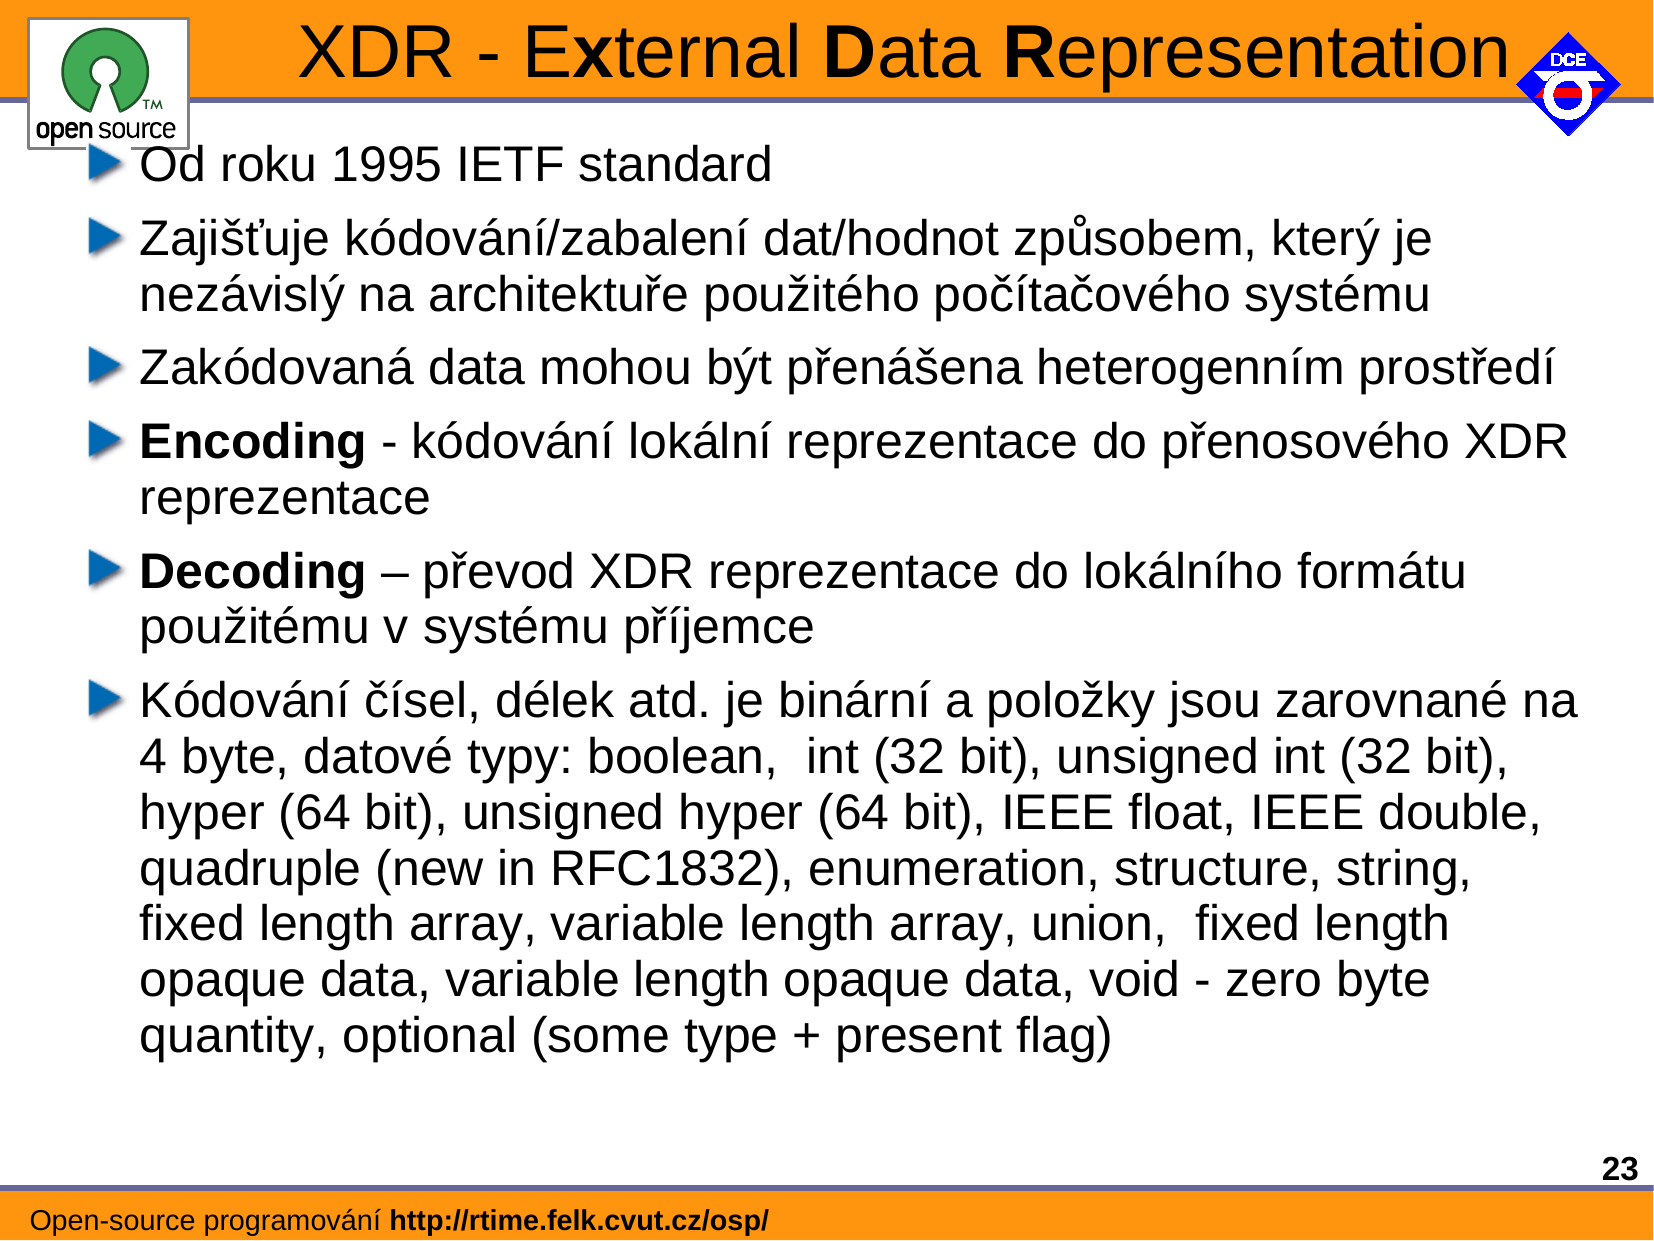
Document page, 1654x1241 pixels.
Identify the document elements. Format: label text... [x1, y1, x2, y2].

list Od roku 1995 IETF standard Zajišťuje kódování/zabalení dat/hodnot způsobem, který je nezávislý na architektuře použitého počítačového systému Zakódovaná data mohou být přenášena heterogenním prostředí Encoding - kódování lokální reprezentace do přenosového XDR reprezentace Decoding – převod XDR reprezentace do lokálního formátu použitému v systému příjemce Kódování čísel, délek atd. je binární a položky jsou zarovnané na 4 byte, datové typy: boolean, int (32 bit), unsigned int (32 bit), hyper (64 bit), unsigned hyper (64 bit), IEEE float, IEEE double, quadruple (new in RFC1832), enumeration, structure, string, fixed length array, variable length array, union, fixed length opaque data, variable length opaque data, void - zero byte quantity, optional (some type + present flag) [68, 136, 1592, 1162]
title XDR - External Data Representation [178, 2, 1631, 100]
